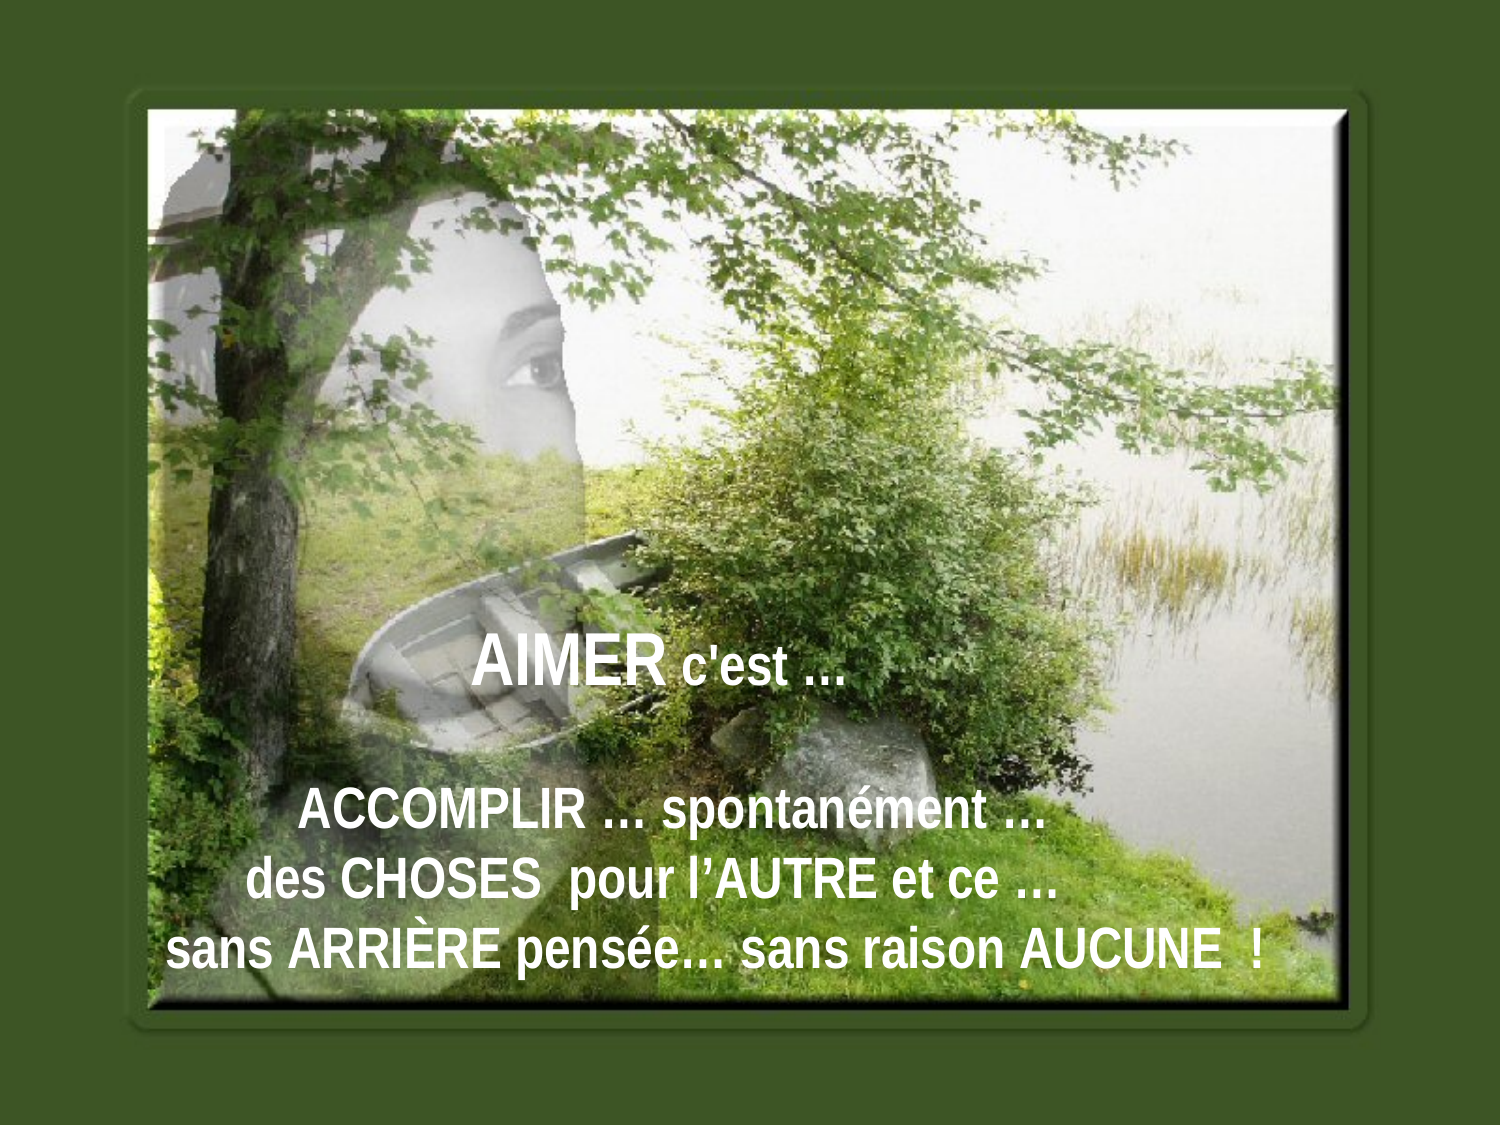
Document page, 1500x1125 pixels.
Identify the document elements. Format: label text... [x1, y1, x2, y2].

picture [0, 0, 1500, 1125]
text_box AIMER c'est … ACCOMPLIR … spontanément … des CHOSES pour l’AUTRE et ce … sans ARRIÈRE pensée… sans raison AUCUNE ! [137, 602, 1300, 988]
